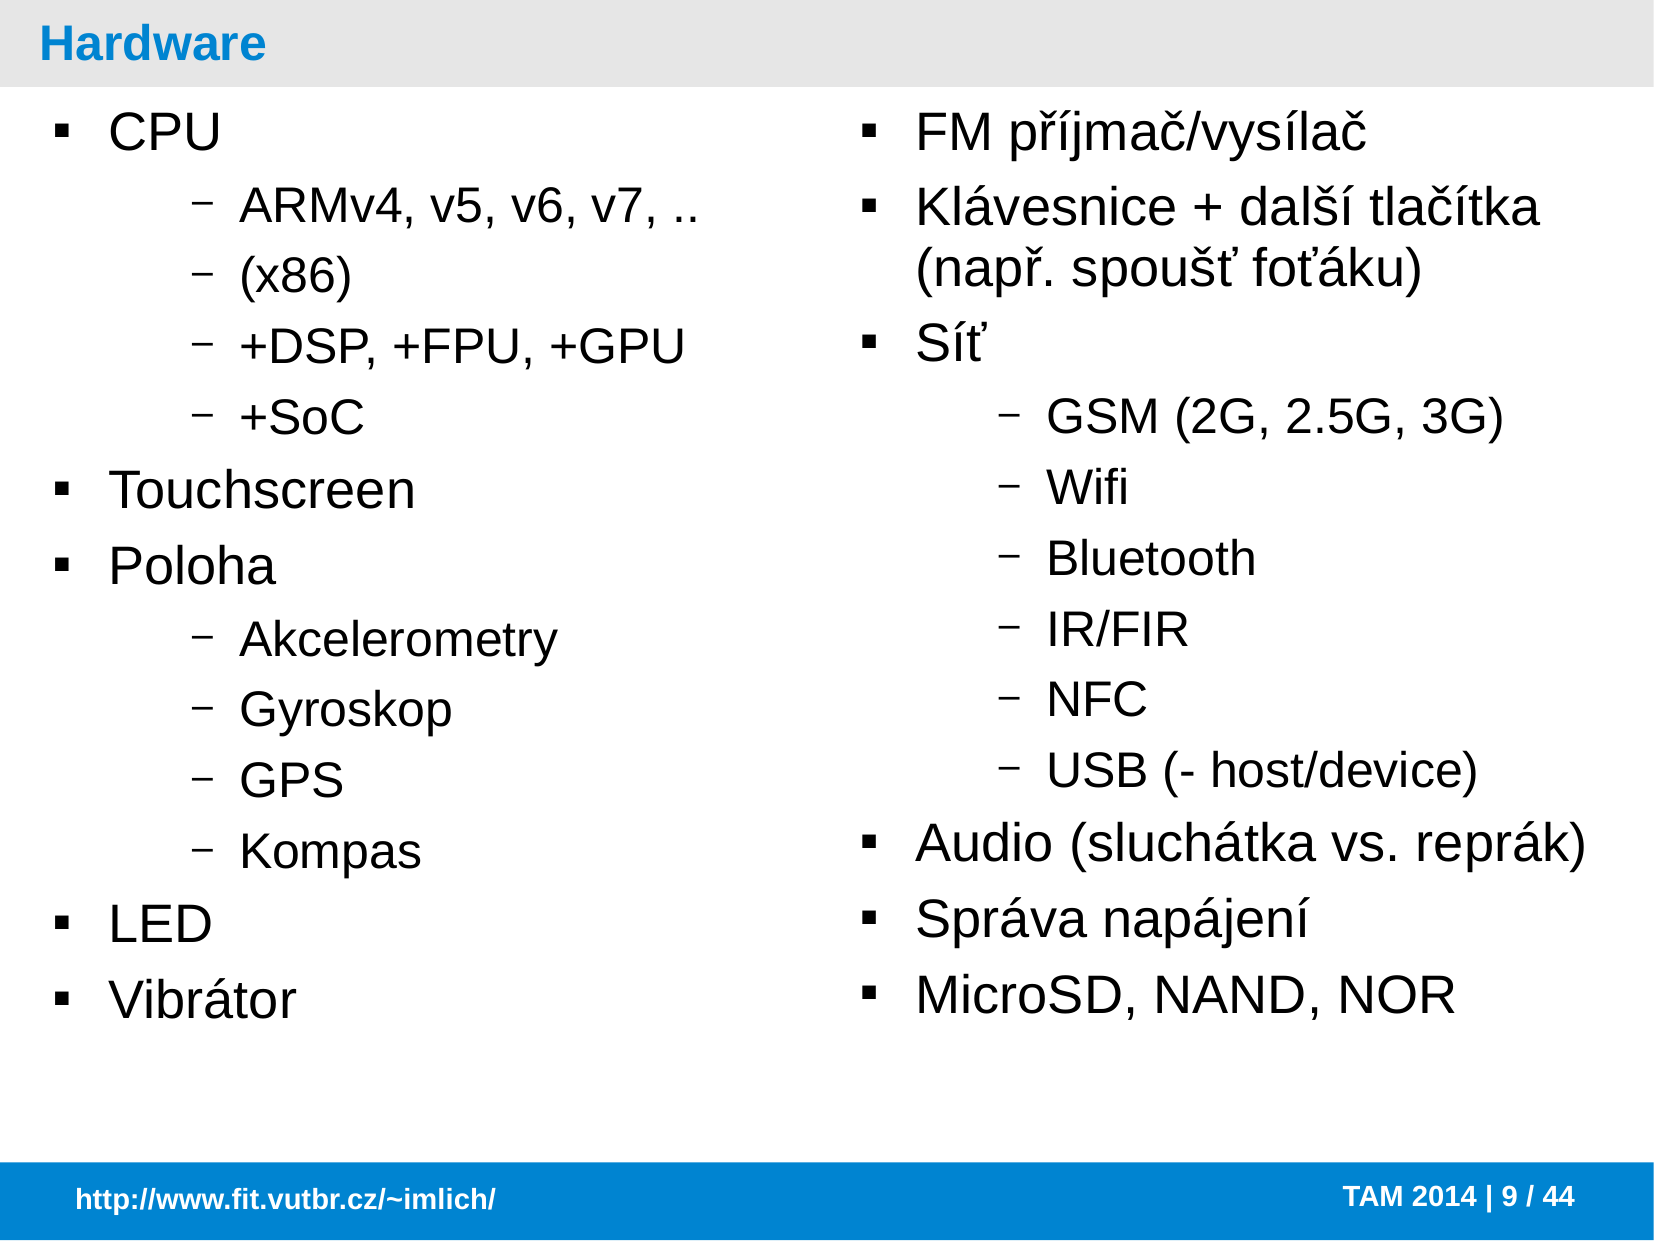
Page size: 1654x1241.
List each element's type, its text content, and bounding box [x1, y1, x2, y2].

list CPU ARMv4, v5, v6, v7, .. (x86) +DSP, +FPU, +GPU +SoC Touchscreen Poloha Akcelerometry Gyroskop GPS Kompas LED Vibrátor [37, 101, 807, 1088]
title Hardware [39, 5, 1615, 81]
list FM příjmač/vysílač Klávesnice + další tlačítka (např. spoušť foťáku) Síť GSM (2G, 2.5G, 3G) Wifi Bluetooth IR/FIR NFC USB (- host/device) Audio (sluchátka vs. reprák) Správa napájení MicroSD, NAND, NOR [844, 101, 1614, 1126]
